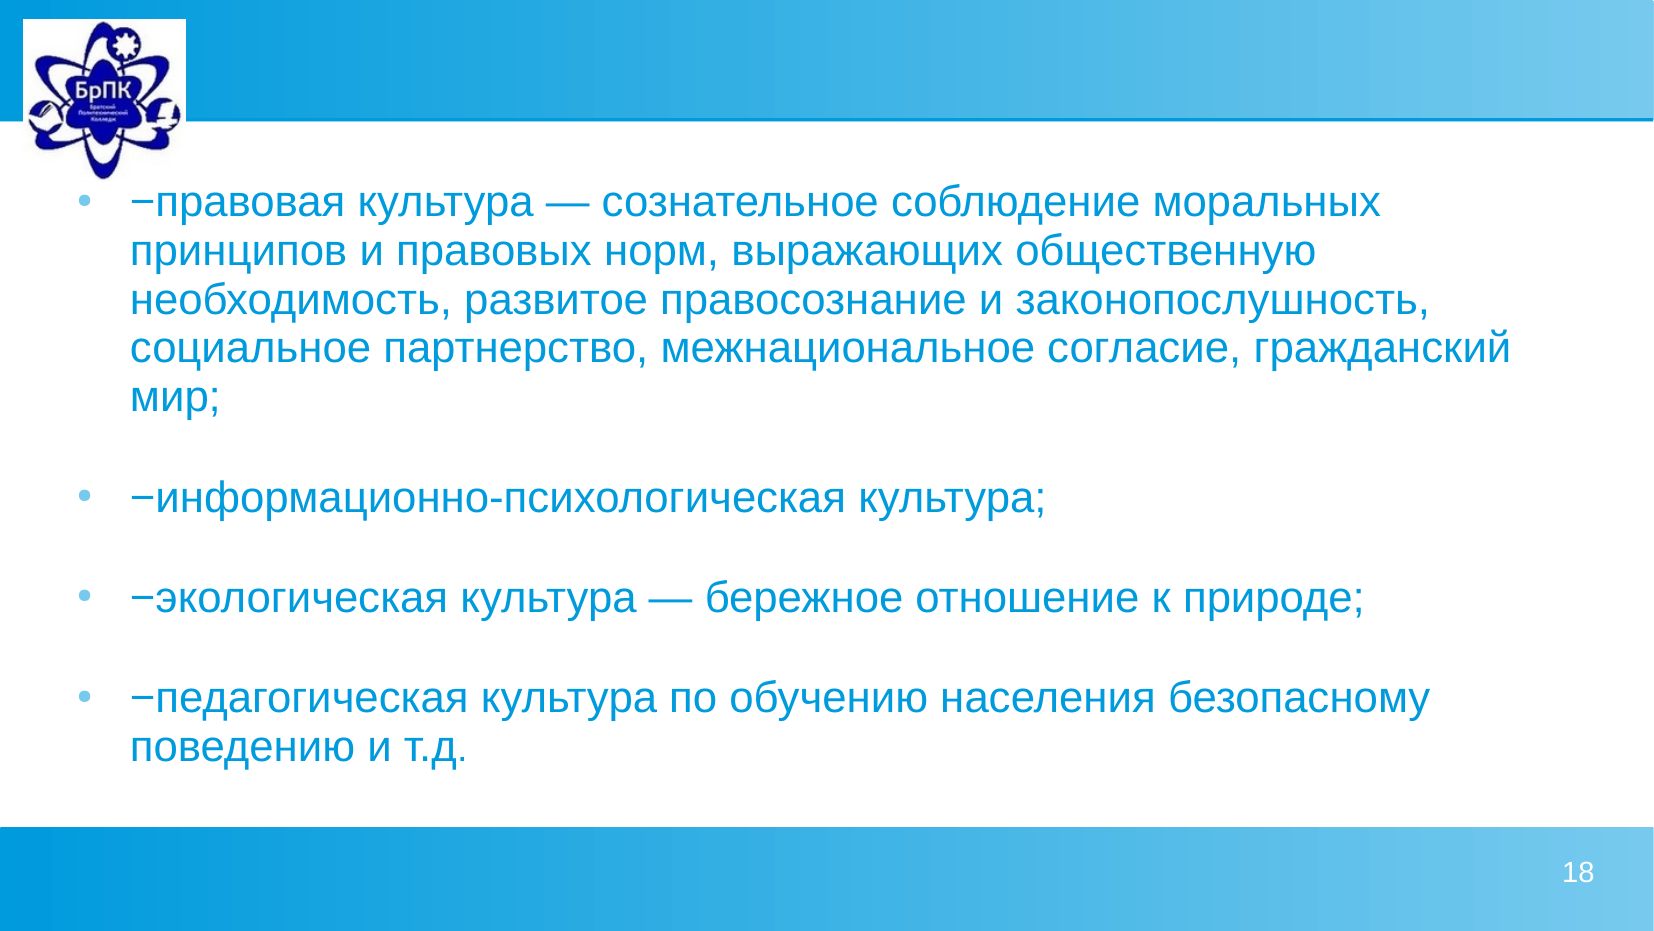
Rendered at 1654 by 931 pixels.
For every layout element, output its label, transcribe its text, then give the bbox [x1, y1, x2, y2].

picture [23, 20, 186, 182]
list −правовая культура — сознательное соблюдение моральных принципов и правовых норм, выражающих общественную необходимость, развитое правосознание и законопослушность, социальное партнерство, межнациональное согласие, гражданский мир; −информационно-психологическая культура; −экологическая культура — бережное отношение к природе; −педагогическая культура по обучению населения безопасному поведению и т.д. [59, 177, 1595, 768]
